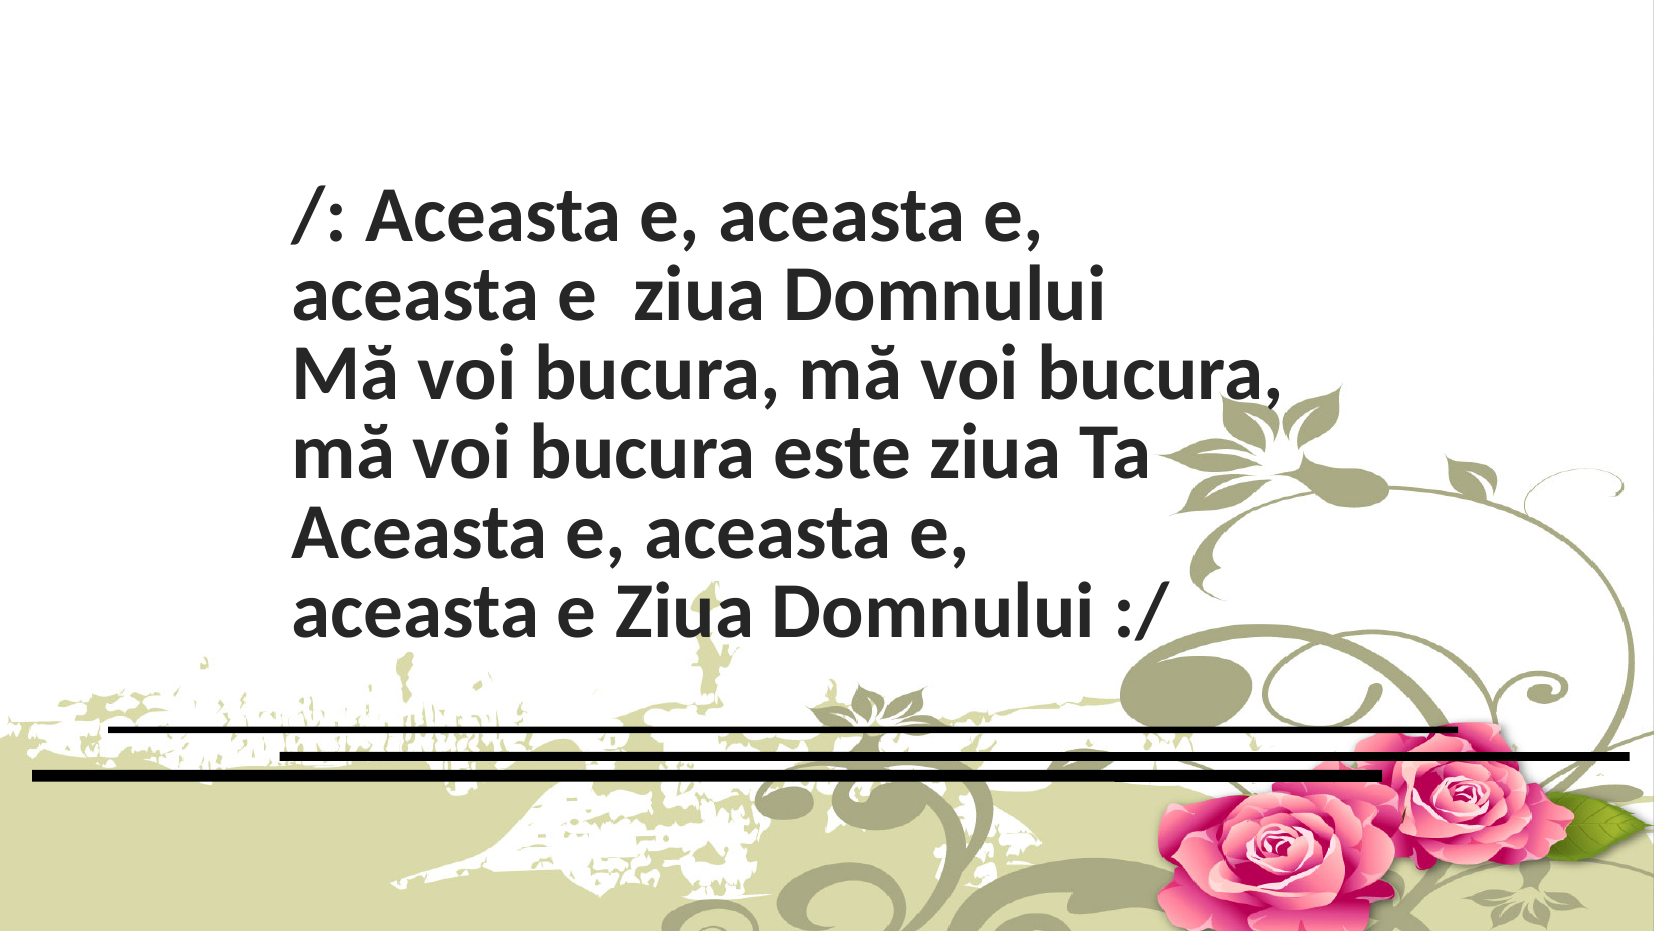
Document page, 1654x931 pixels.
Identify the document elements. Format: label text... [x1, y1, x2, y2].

text_box /: Aceasta e, aceasta e, aceasta e ziua Domnului Mă voi bucura, mă voi bucura, mă voi bucura este ziua Ta Aceasta e, aceasta e, aceasta e Ziua Domnului :/ [276, 174, 1654, 839]
picture [0, 0, 1654, 931]
